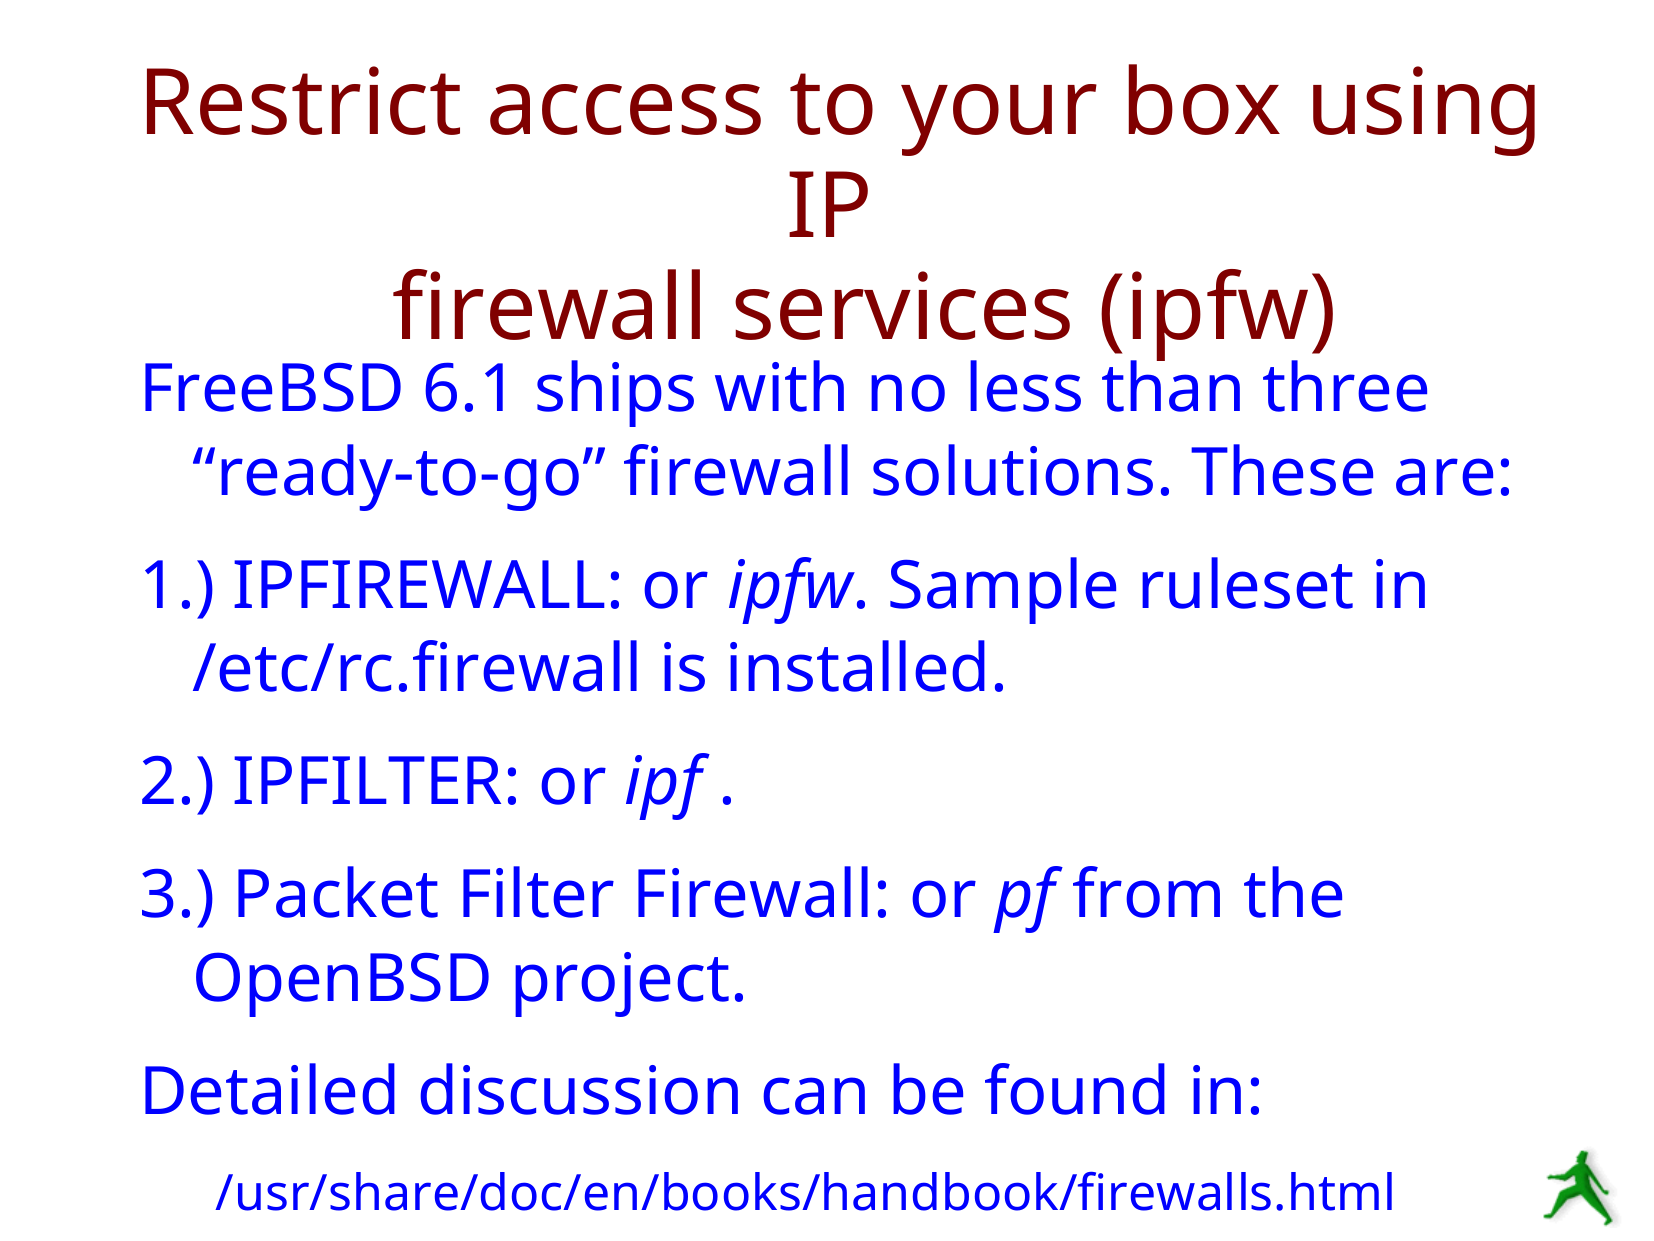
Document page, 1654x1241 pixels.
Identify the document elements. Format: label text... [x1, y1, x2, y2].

picture [1541, 1135, 1633, 1228]
list FreeBSD 6.1 ships with no less than three “ready-to-go” firewall solutions. These are: 1.) IPFIREWALL: or ipfw. Sample ruleset in /etc/rc.firewall is installed. 2.) IPFILTER: or ipf . 3.) Packet Filter Firewall: or pf from the OpenBSD project. Detailed discussion can be found in: /usr/share/doc/en/books/handbook/firewalls.html [121, 344, 1560, 1219]
title Restrict access to your box using IP firewall services (ipfw) [87, 97, 1572, 316]
